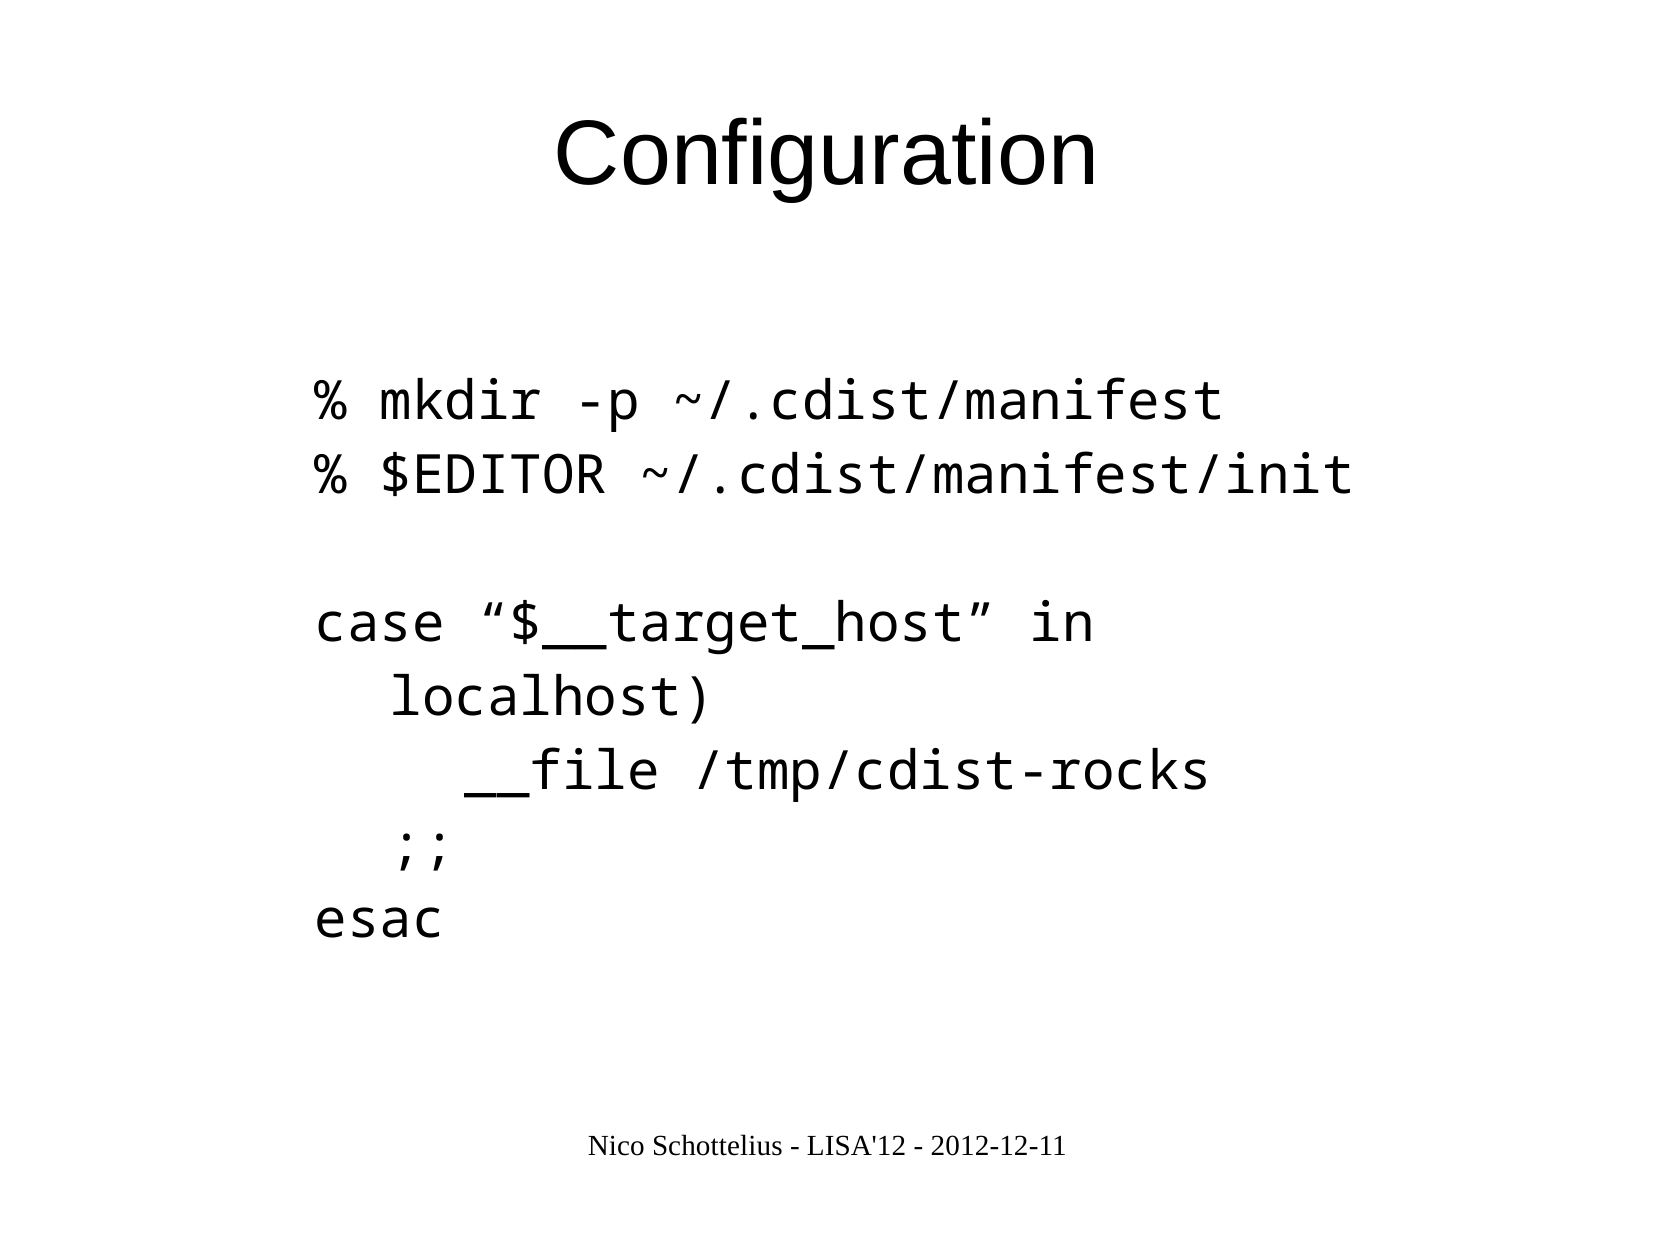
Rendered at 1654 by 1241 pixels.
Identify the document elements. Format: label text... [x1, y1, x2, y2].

title Configuration [82, 49, 1571, 257]
text_box % mkdir -p ~/.cdist/manifest % $EDITOR ~/.cdist/manifest/init case “$__target_host” in localhost) __file /tmp/cdist-rocks ;; esac [300, 354, 1441, 916]
